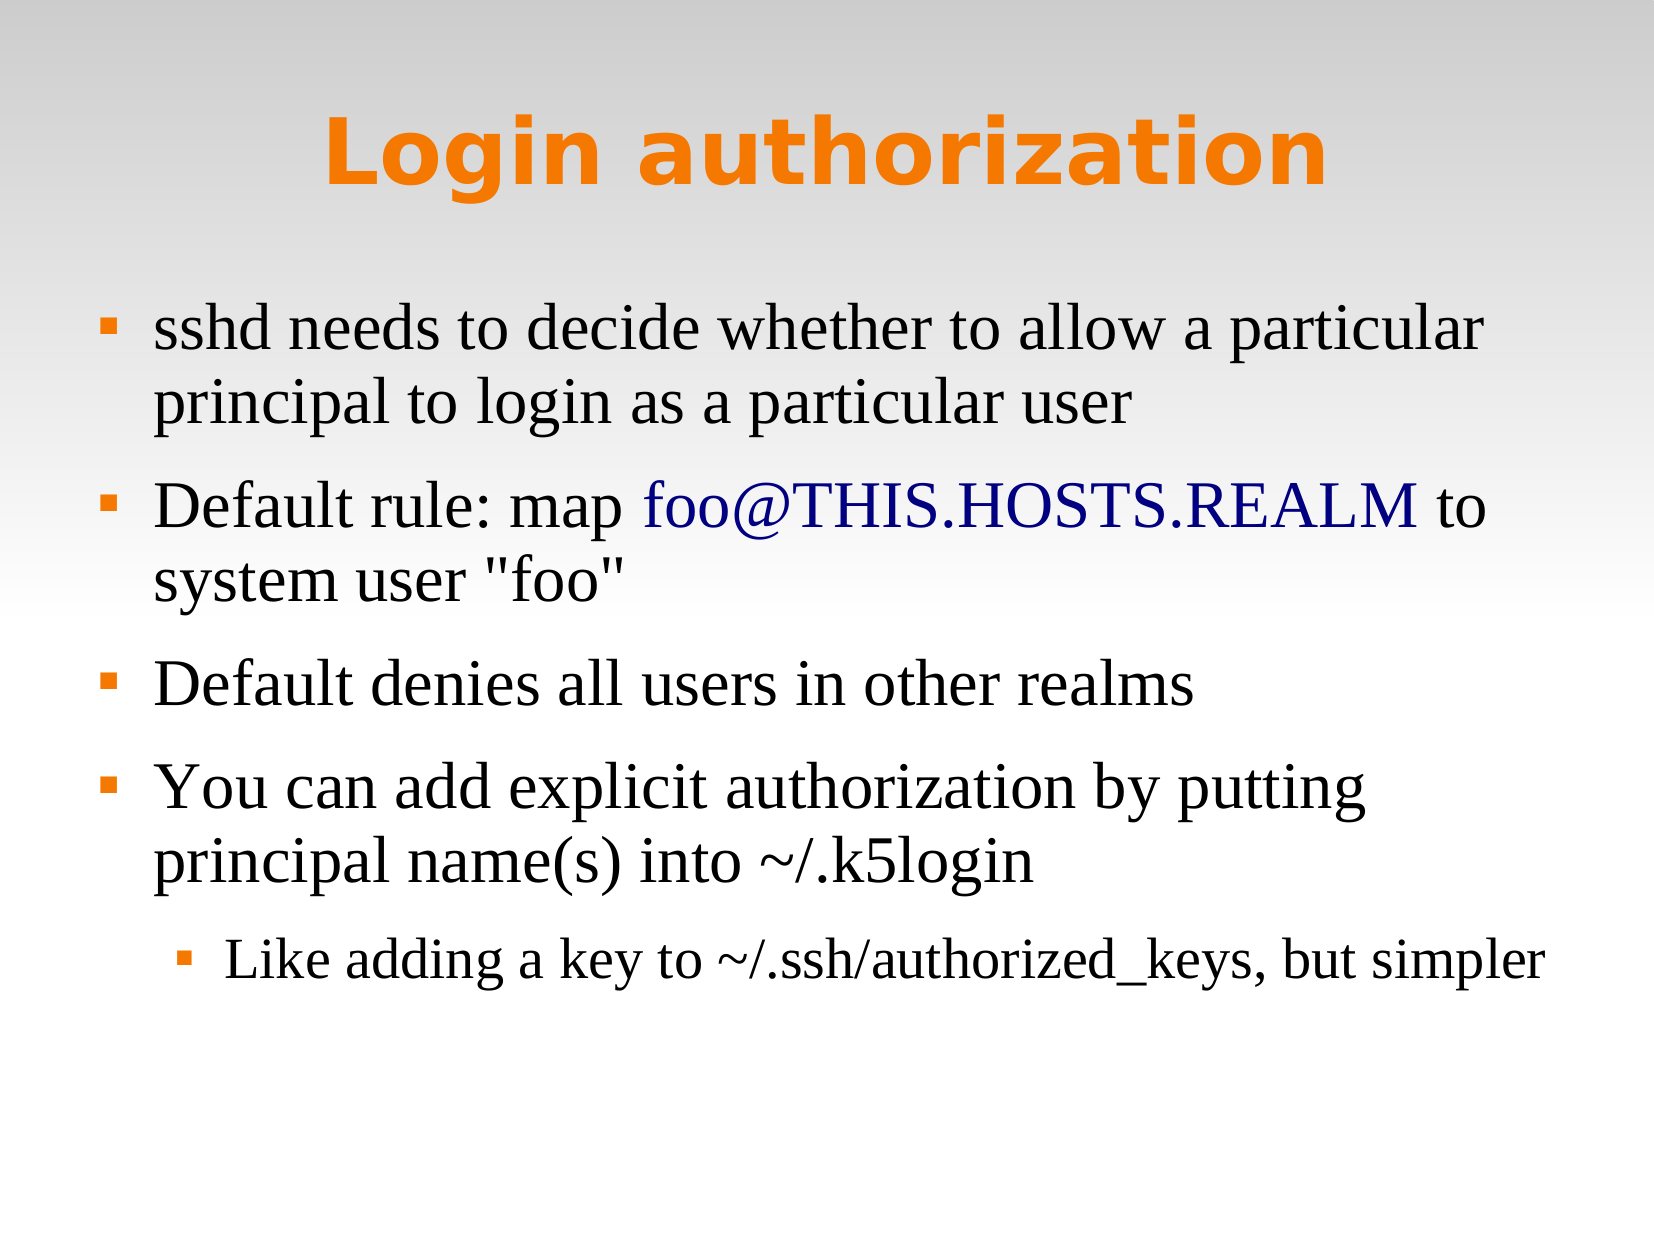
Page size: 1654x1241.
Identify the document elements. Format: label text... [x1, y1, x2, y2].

list sshd needs to decide whether to allow a particular principal to login as a particular user Default rule: map foo@THIS.HOSTS.REALM to system user "foo" Default denies all users in other realms You can add explicit authorization by putting principal name(s) into ~/.k5login Like adding a key to ~/.ssh/authorized_keys, but simpler [82, 290, 1571, 1094]
title Login authorization [82, 49, 1571, 257]
